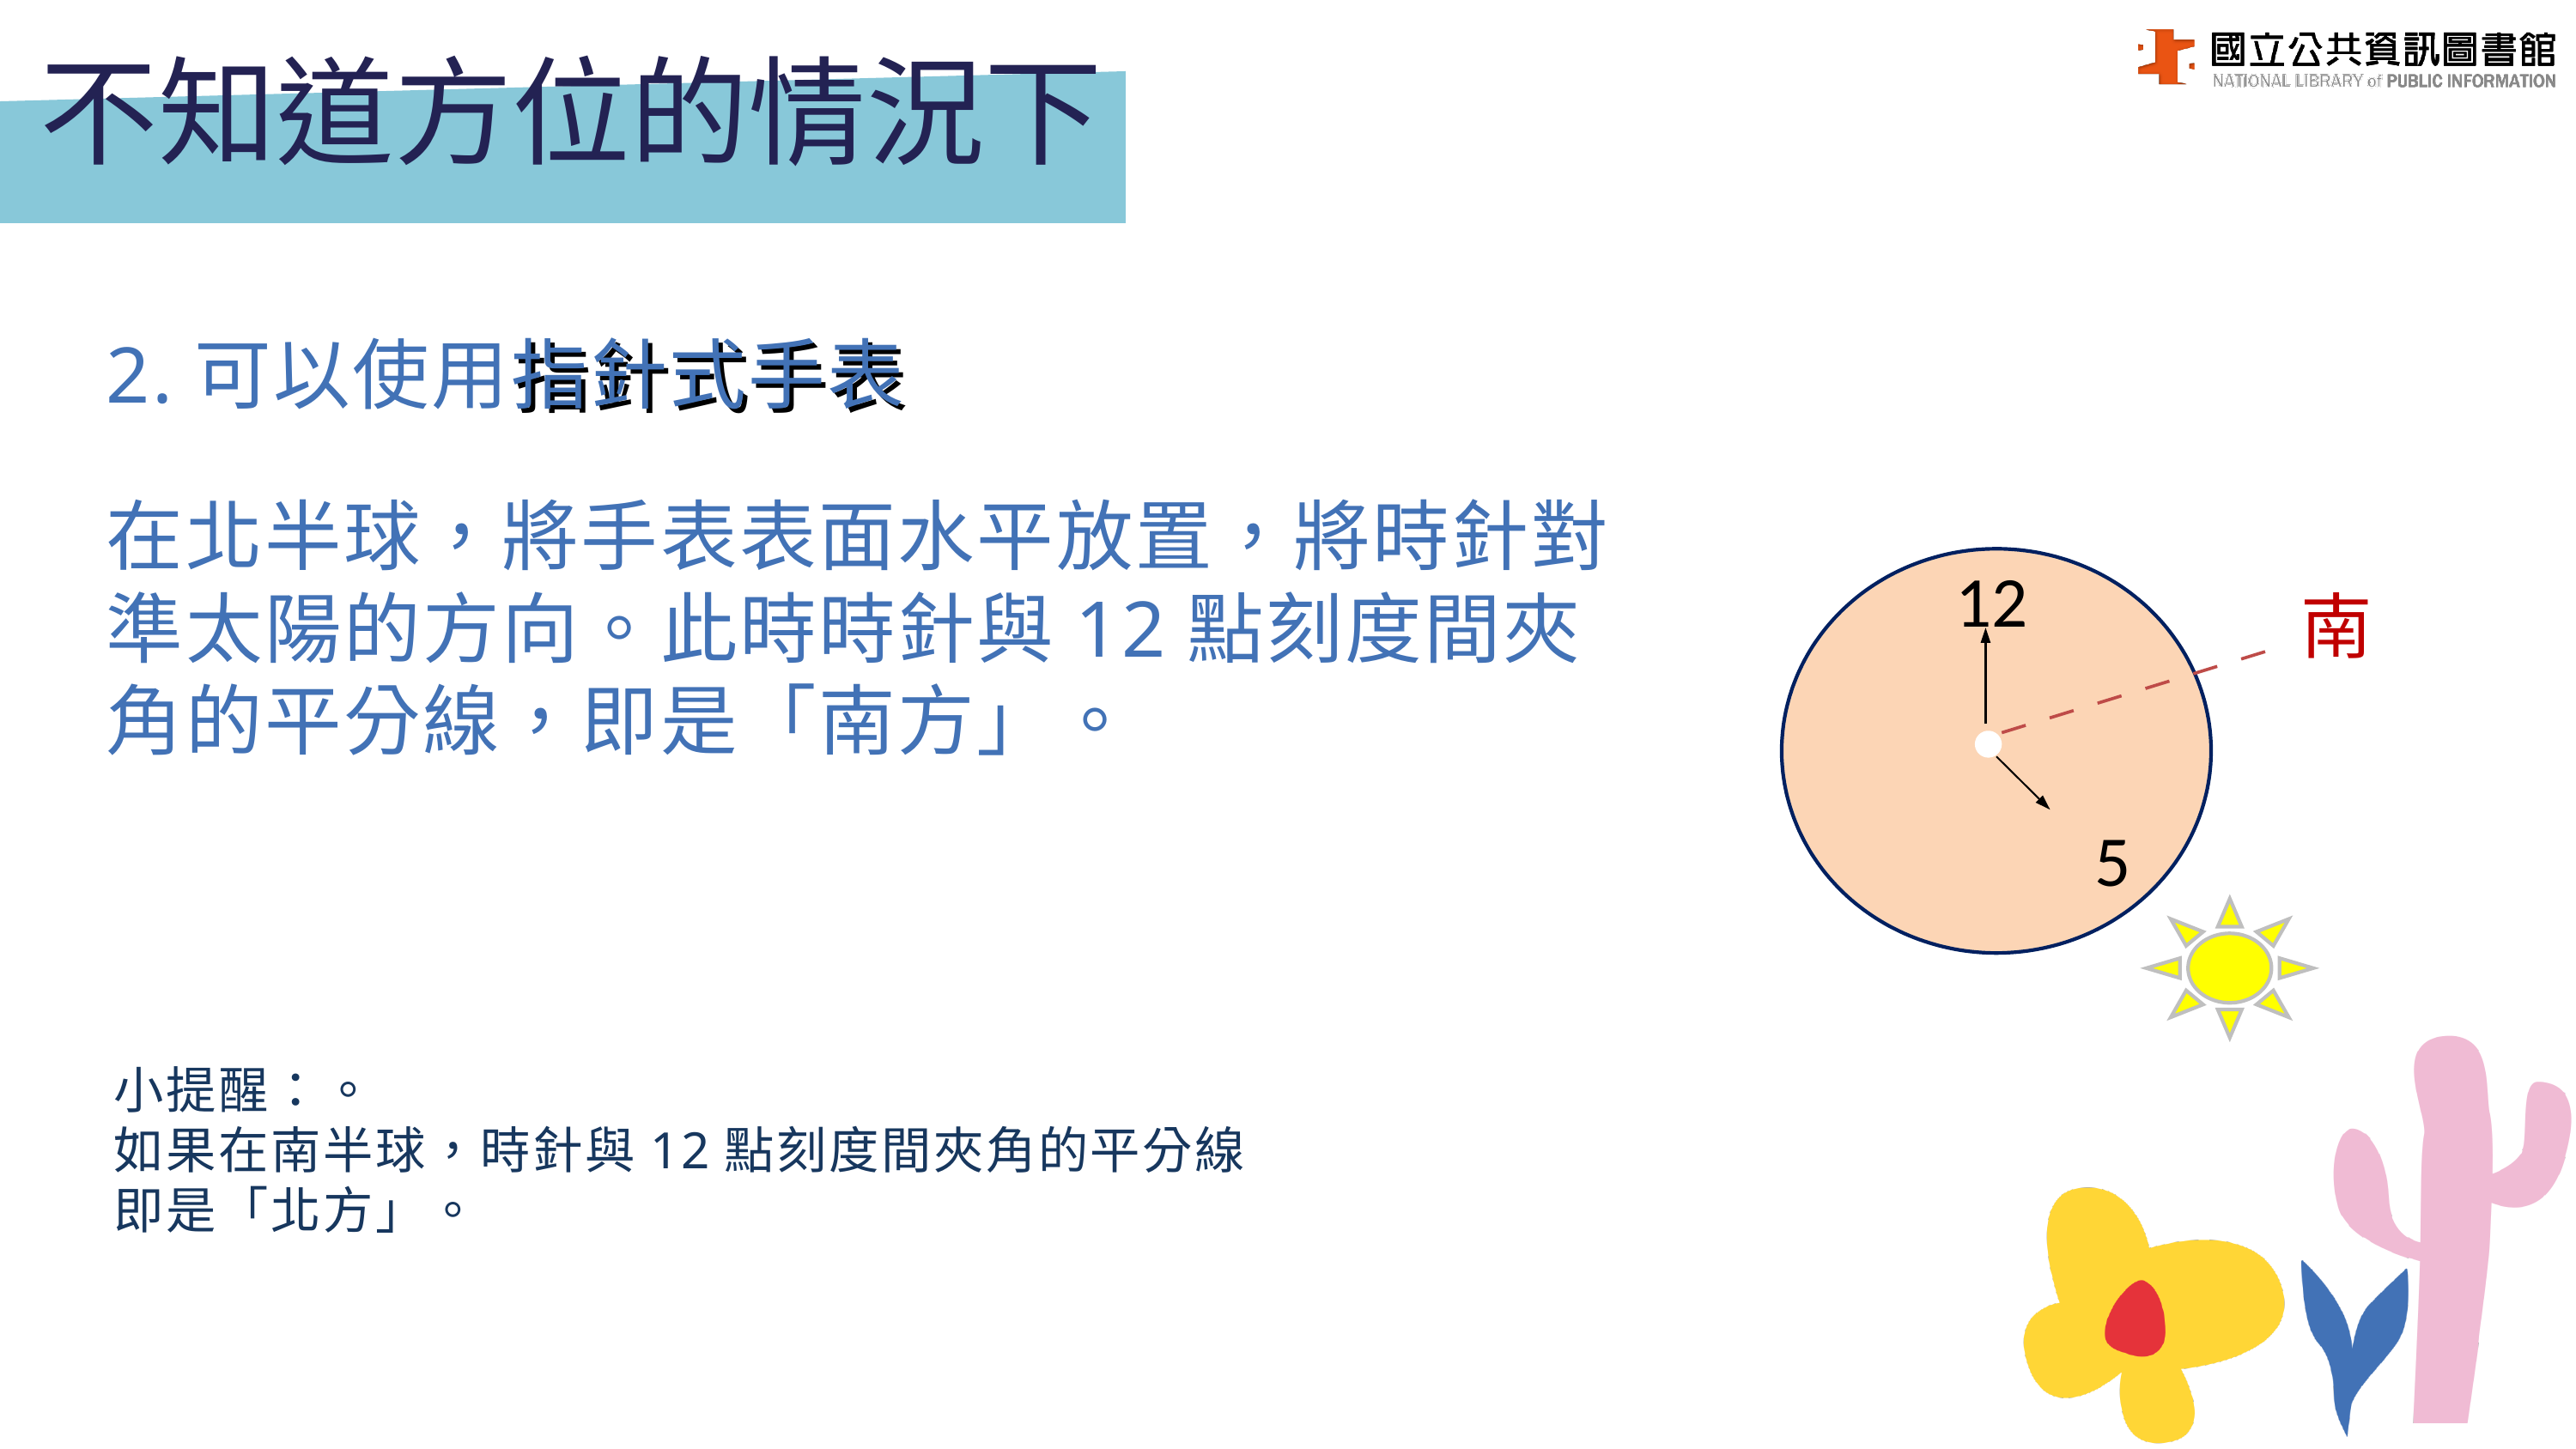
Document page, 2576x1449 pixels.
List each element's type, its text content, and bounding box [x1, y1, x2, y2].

text_box [2279, 958, 2313, 979]
text_box [2256, 919, 2289, 946]
text_box [2171, 919, 2203, 946]
text_box [2217, 1009, 2242, 1038]
text_box 2.可以使用指針式手表 在北半球，將手表表面水平放置，將時針對準太陽的方向。此時時針與12點刻度間夾角的平分線，即是「南方」。 [106, 325, 1643, 773]
text_box [0, 100, 1126, 223]
text_box 小提醒：。 如果在南半球，時針與12點刻度間夾角的平分線 即是「北方」。 [101, 1052, 1432, 1246]
text_box [2217, 898, 2242, 927]
text_box 5 [2081, 808, 2244, 908]
text_box [1781, 555, 2212, 954]
text_box [2008, 1031, 2576, 1449]
text_box [2188, 933, 2272, 1003]
text_box 12 [1942, 549, 2105, 649]
text_box [2171, 990, 2203, 1018]
text_box 南 [2227, 613, 2445, 668]
text_box [2146, 958, 2180, 979]
text_box 不知道方位的情況下 [39, 7, 1539, 160]
text_box [2256, 990, 2289, 1018]
